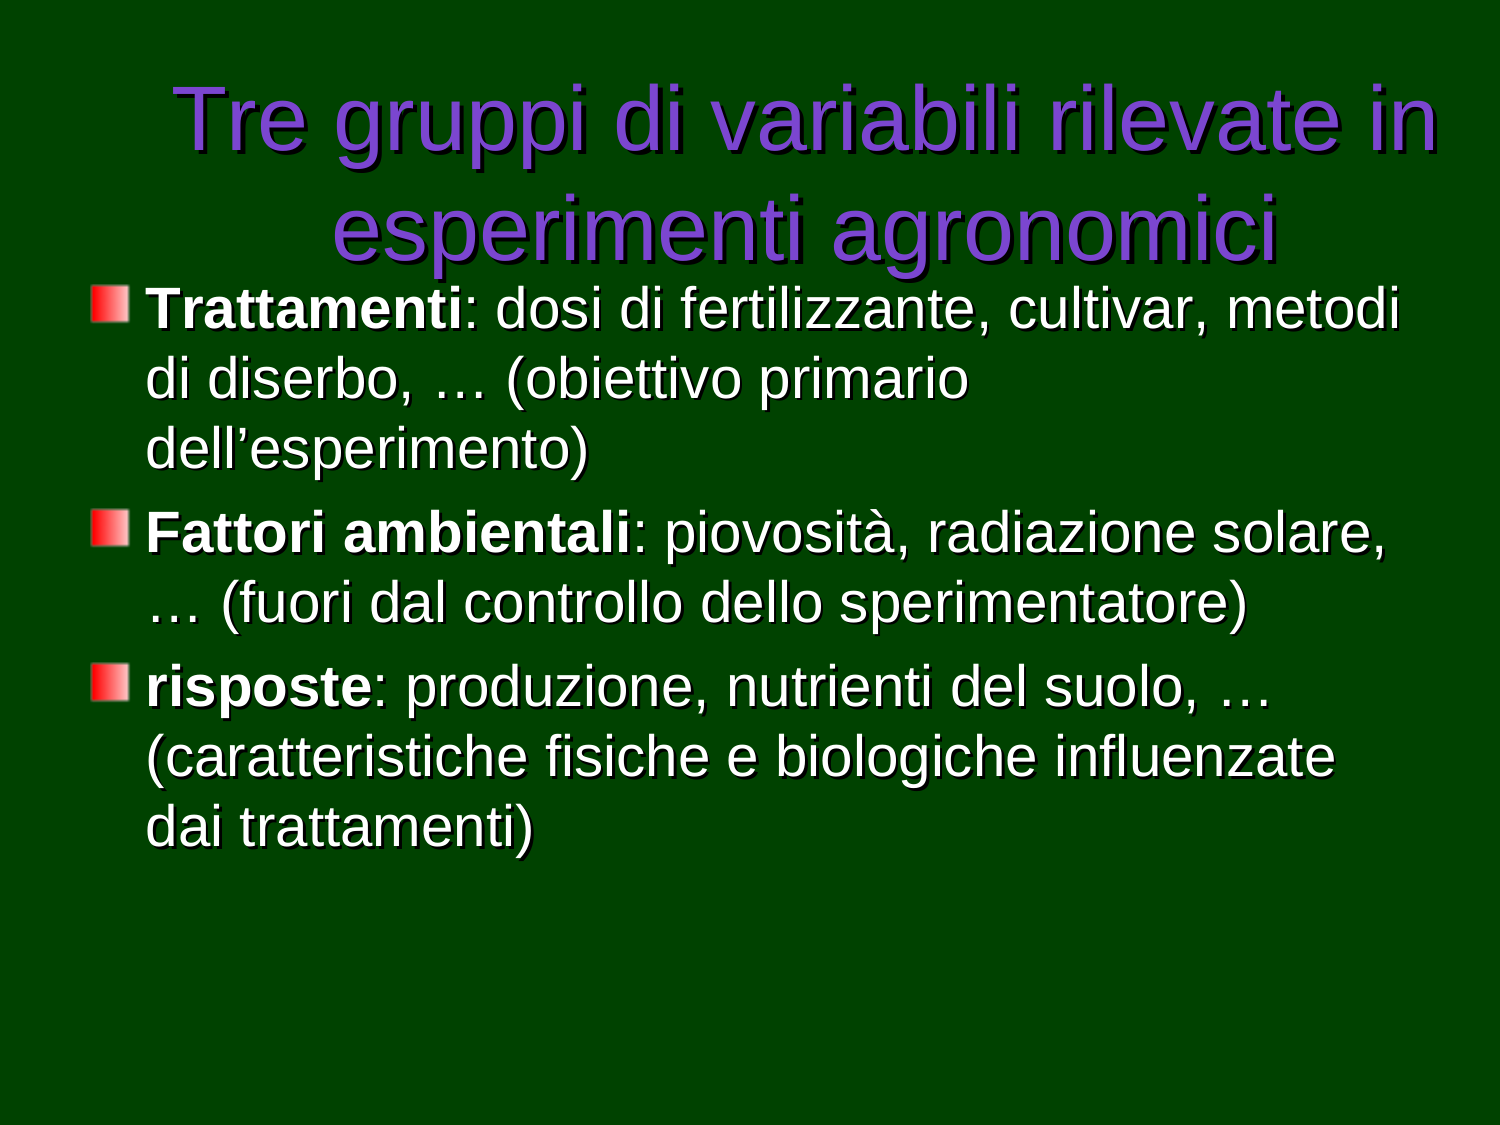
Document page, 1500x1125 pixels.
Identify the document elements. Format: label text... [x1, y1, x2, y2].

list Trattamenti: dosi di fertilizzante, cultivar, metodi di diserbo, … (obiettivo primario dell’esperimento) Fattori ambientali: piovosità, radiazione solare, … (fuori dal controllo dello sperimentatore) risposte: produzione, nutrienti del suolo, … (caratteristiche fisiche e biologiche influenzate dai trattamenti) [75, 262, 1426, 1006]
title Tre gruppi di variabili rilevate in esperimenti agronomici [112, 50, 1500, 287]
